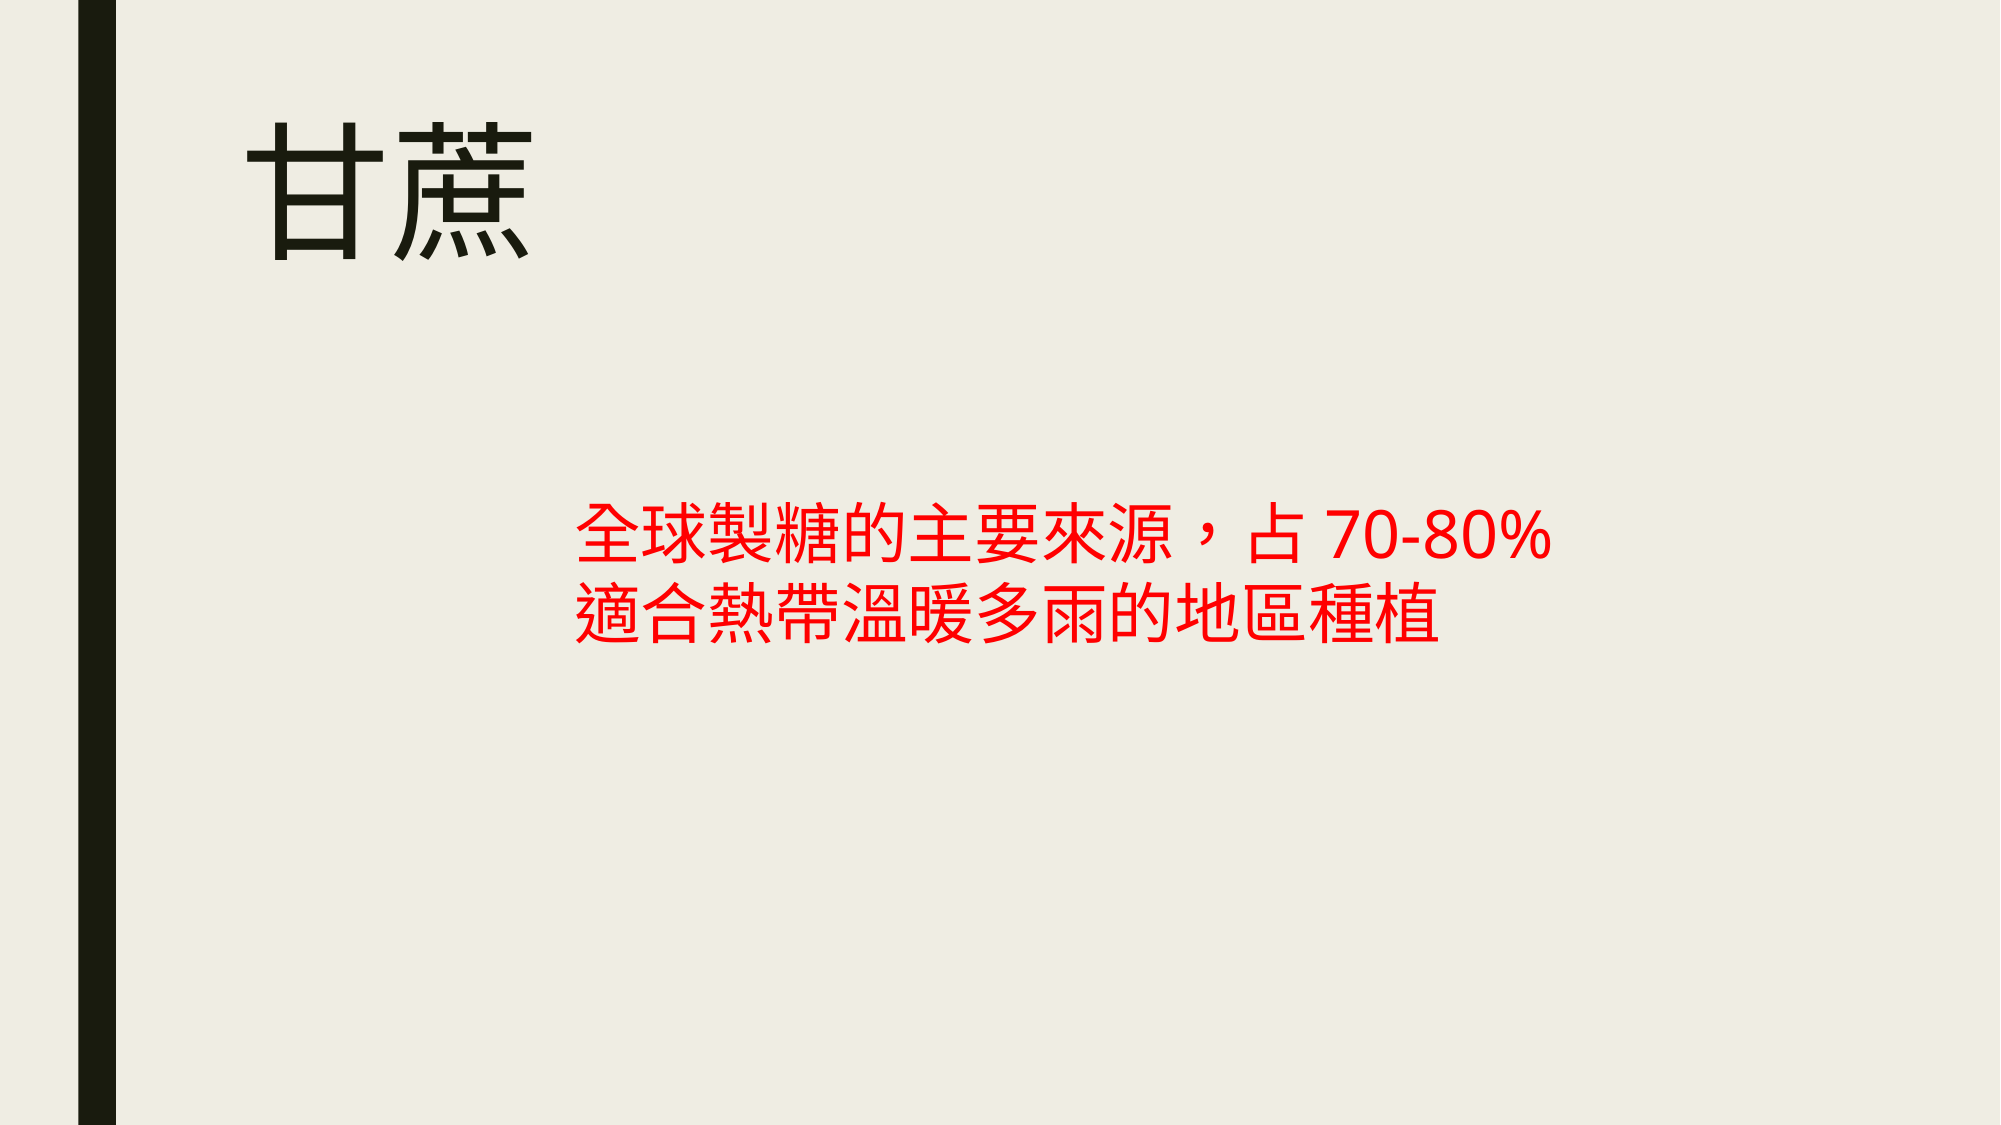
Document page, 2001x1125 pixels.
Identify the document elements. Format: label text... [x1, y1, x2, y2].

title 甘蔗 [225, 112, 1801, 357]
text_box 全球製糖的主要來源，占70-80% 適合熱帶溫暖多雨的地區種植 [559, 484, 1761, 661]
